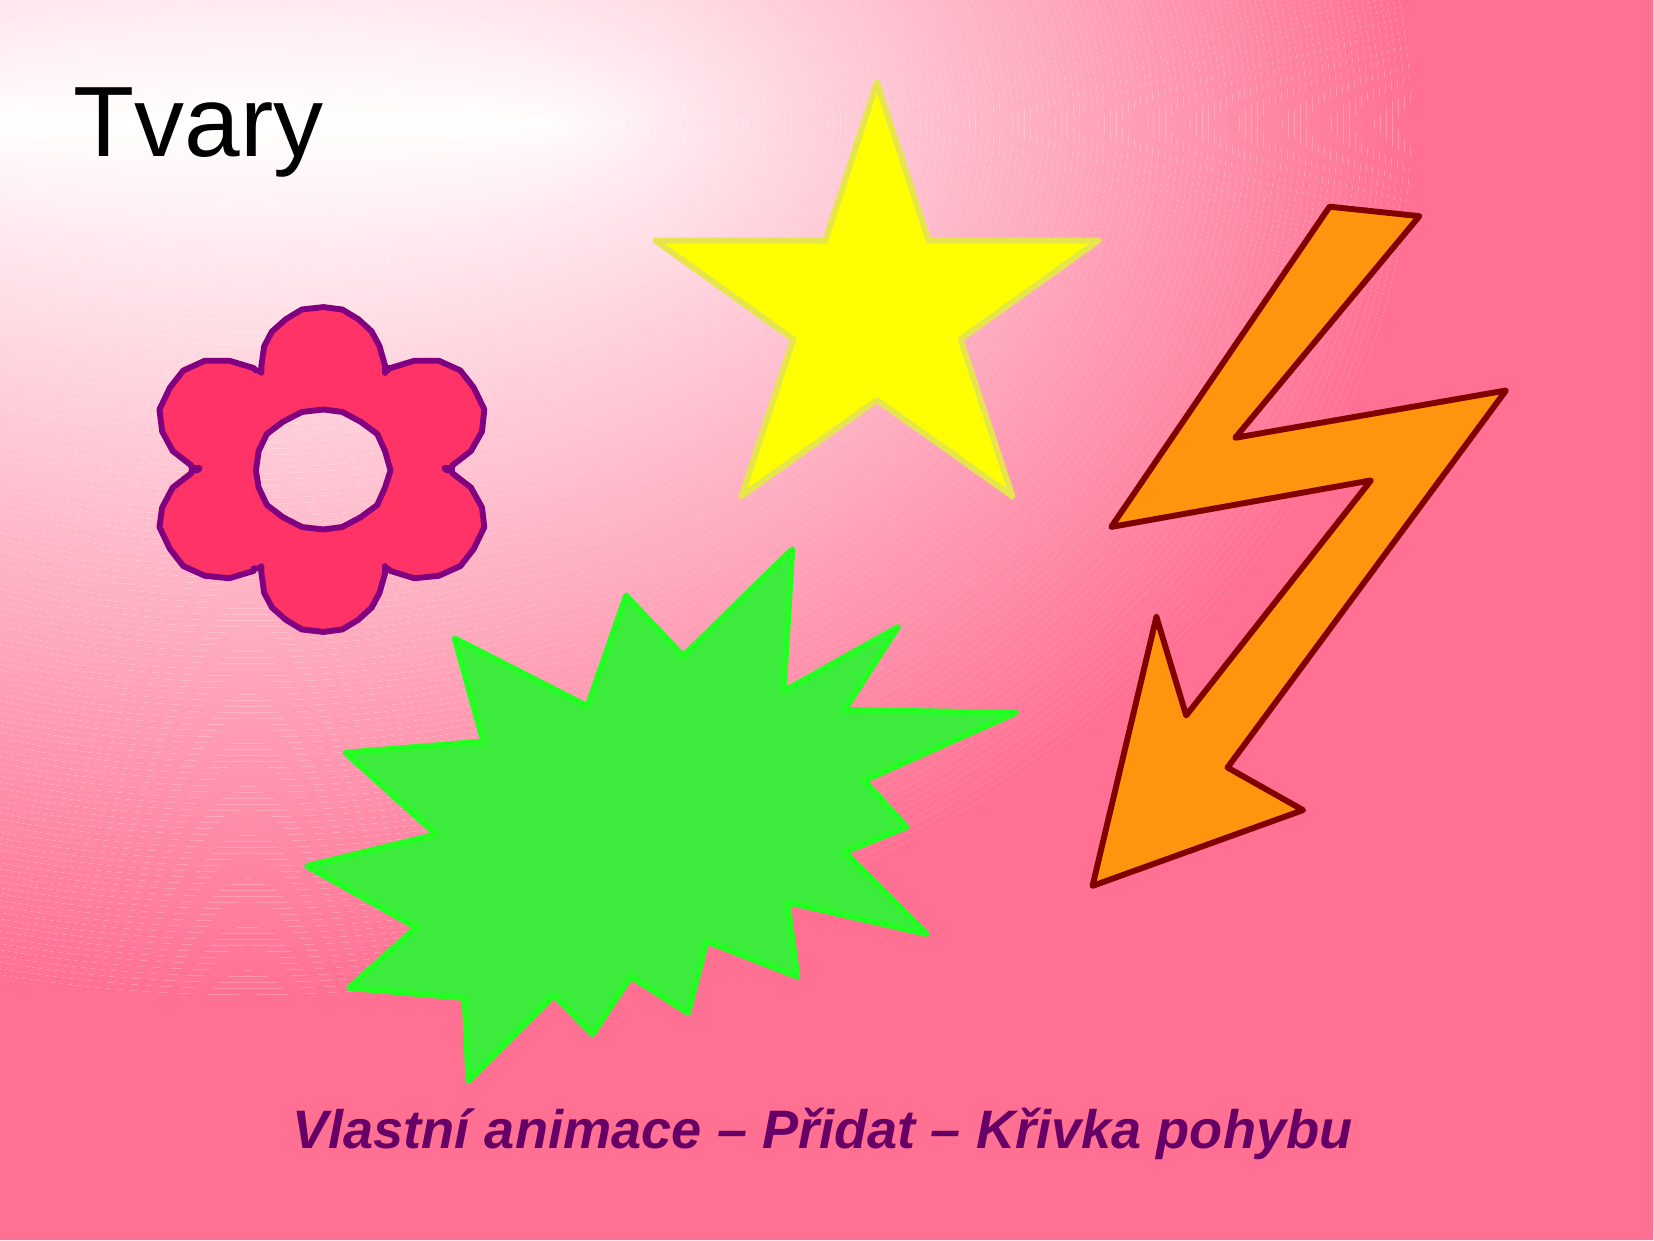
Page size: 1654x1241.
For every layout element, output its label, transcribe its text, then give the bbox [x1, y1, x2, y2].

text_box [1092, 206, 1506, 886]
text_box [655, 82, 1099, 497]
text_box [307, 549, 1016, 1081]
text_box Vlastní animace – Přidat – Křivka pohybu [277, 1092, 1370, 1169]
text_box Tvary [59, 59, 339, 186]
text_box [159, 307, 485, 632]
